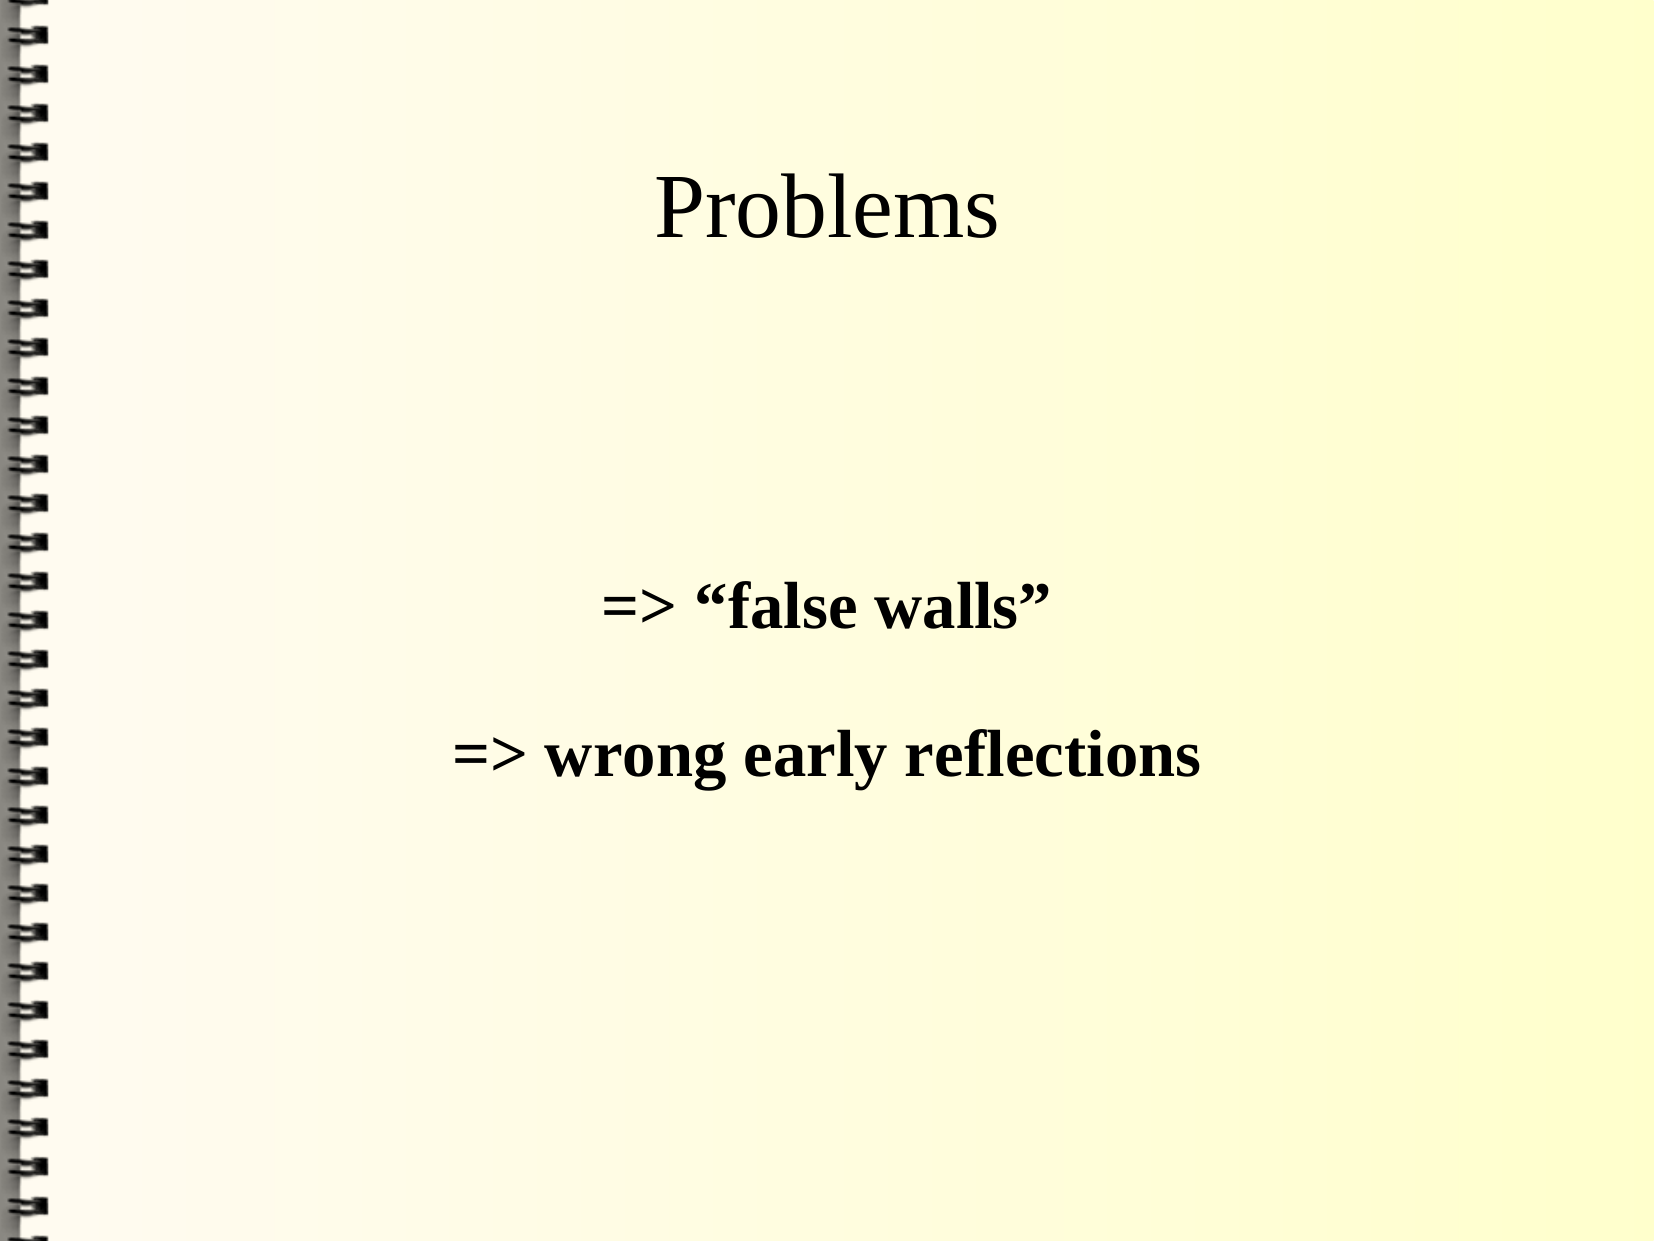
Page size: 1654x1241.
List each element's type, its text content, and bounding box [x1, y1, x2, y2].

picture [0, 0, 1654, 1241]
subtitle => “false walls” => wrong early reflections [121, 352, 1534, 1156]
title Problems [121, 110, 1534, 303]
